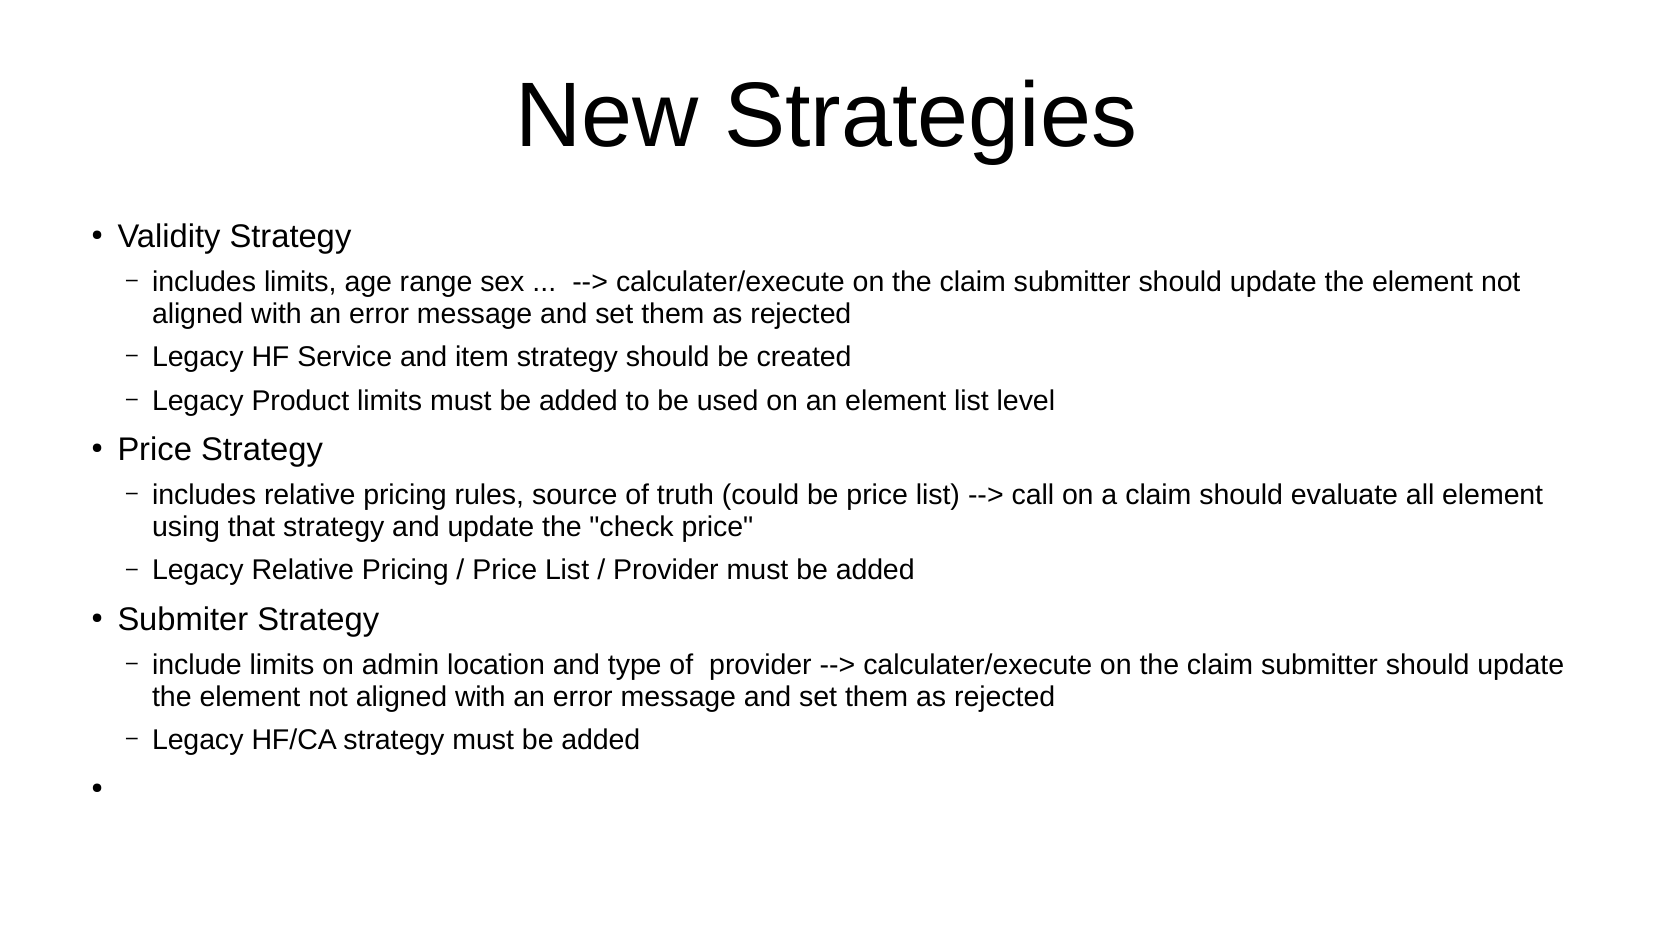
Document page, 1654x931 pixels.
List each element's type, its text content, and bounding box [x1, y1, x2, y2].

list Validity Strategy includes limits, age range sex ... --> calculater/execute on the claim submitter should update the element not aligned with an error message and set them as rejected Legacy HF Service and item strategy should be created Legacy Product limits must be added to be used on an element list level Price Strategy includes relative pricing rules, source of truth (could be price list) --> call on a claim should evaluate all element using that strategy and update the "check price" Legacy Relative Pricing / Price List / Provider must be added Submiter Strategy include limits on admin location and type of provider --> calculater/execute on the claim submitter should update the element not aligned with an error message and set them as rejected Legacy HF/CA strategy must be added [82, 217, 1571, 758]
title New Strategies [82, 37, 1571, 193]
